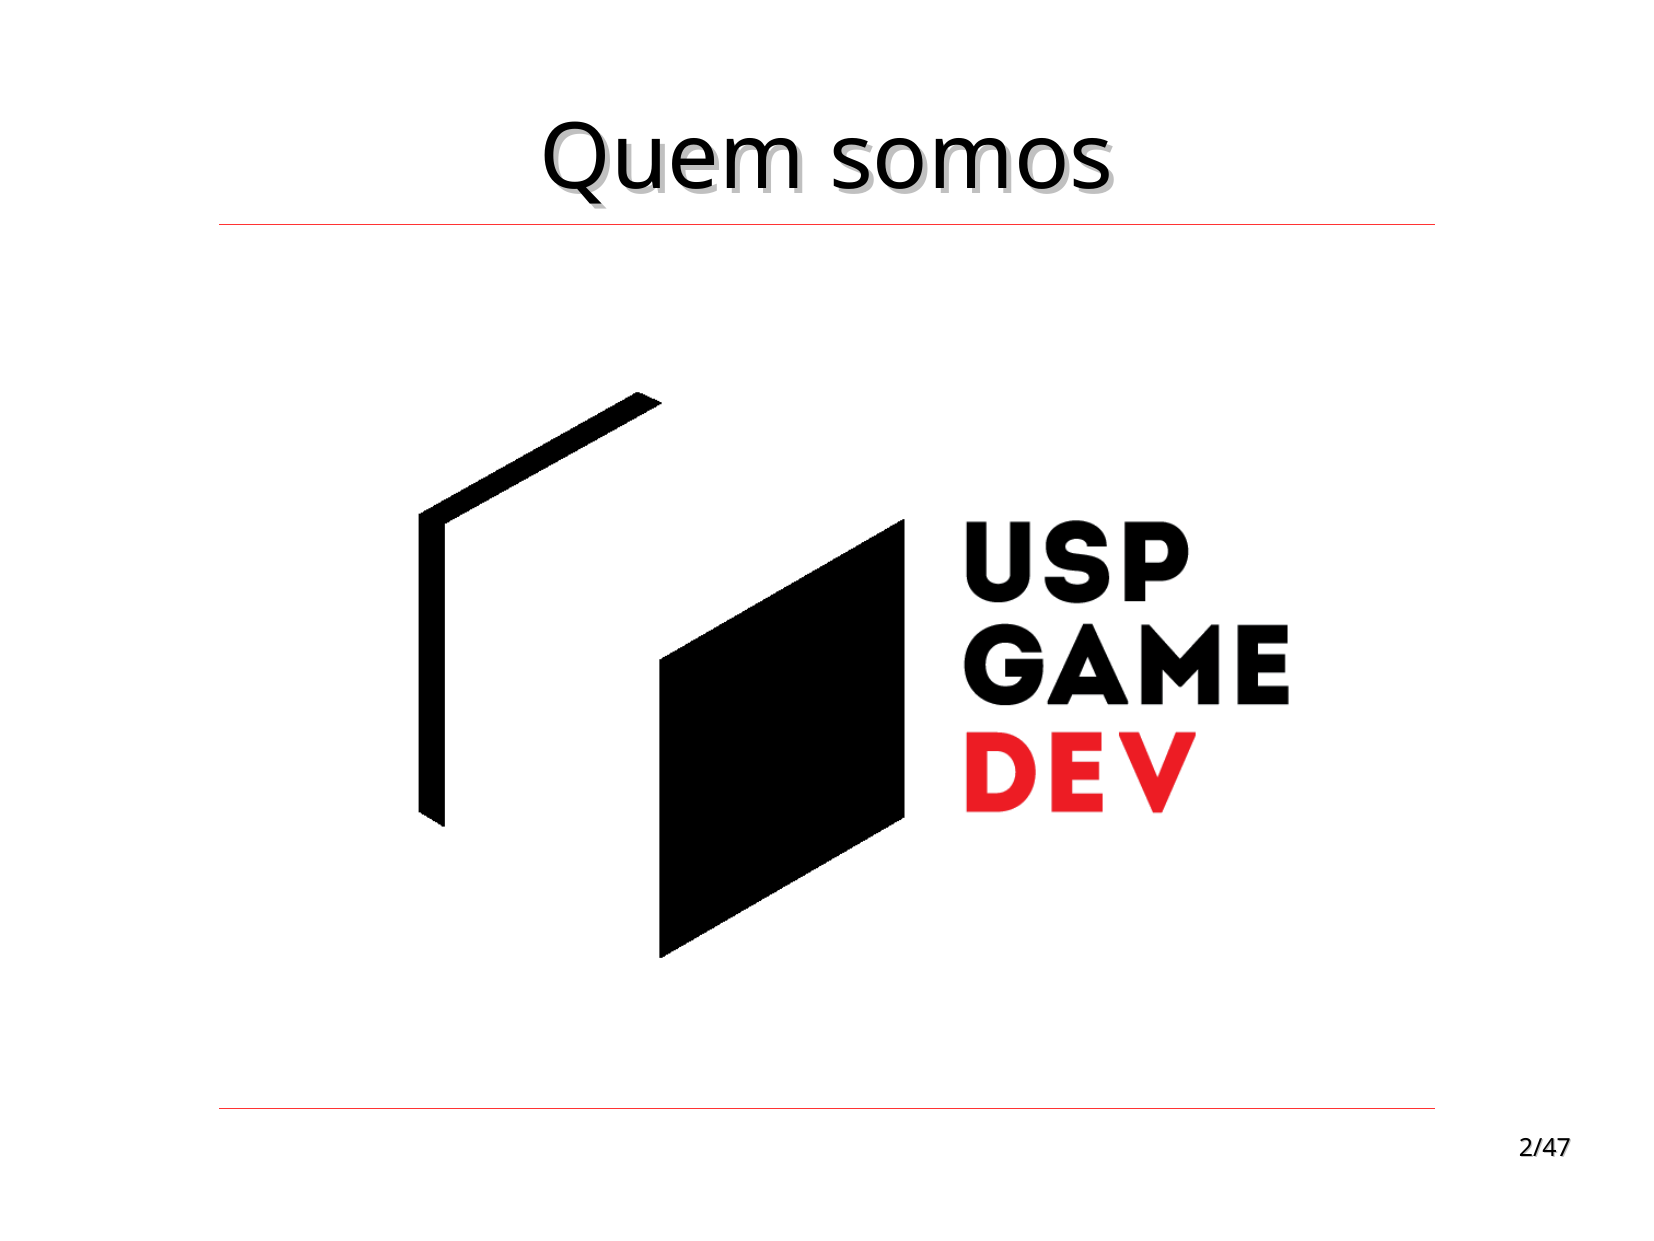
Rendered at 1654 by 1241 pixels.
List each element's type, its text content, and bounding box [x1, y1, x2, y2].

title Quem somos [82, 49, 1571, 257]
picture [295, 285, 1362, 1005]
